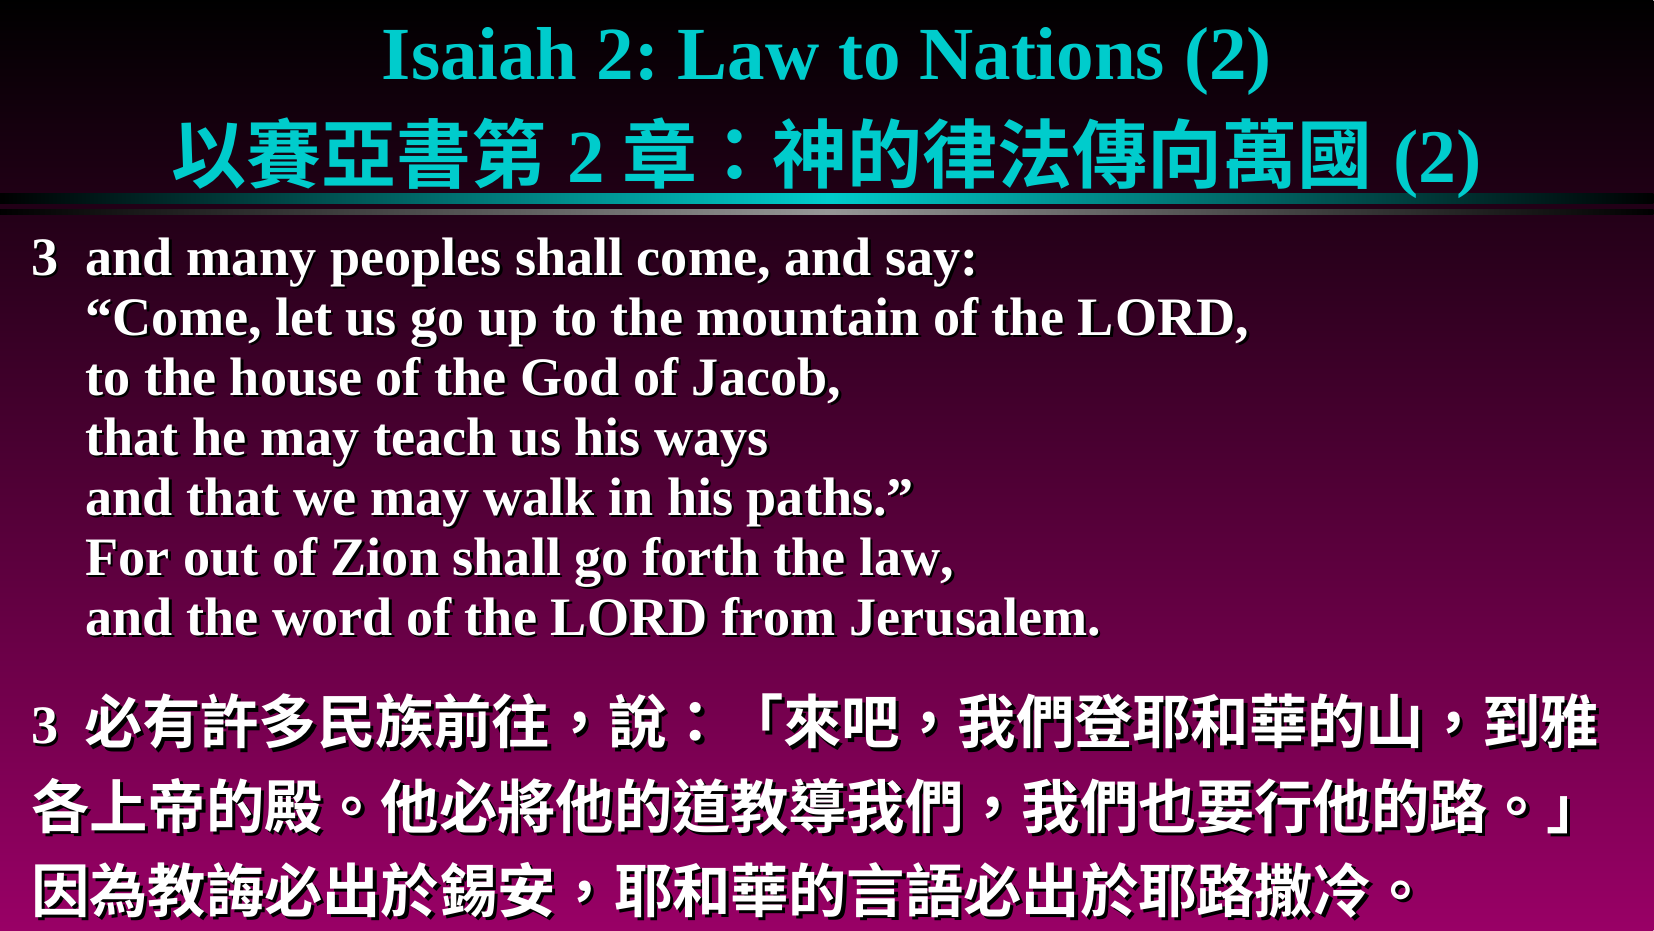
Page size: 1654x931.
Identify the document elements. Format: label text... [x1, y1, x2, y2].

text_box 3 and many peoples shall come, and say: “Come, let us go up to the mountain of the Lord, to the house of the God of Jacob, that he may teach us his ways and that we may walk in his paths.” For out of Zion shall go forth the law, and the word of the Lord from Jerusalem. 3 必有許多民族前往，說：「來吧，我們登耶和華的山，到雅各上帝的殿。他必將他的道教導我們，我們也要行他的路。」因為教誨必出於錫安，耶和華的言語必出於耶路撒冷。 [16, 219, 1637, 931]
title Isaiah 2: Law to Nations (2) 以賽亞書第2章：神的律法傳向萬國(2) [117, 12, 1537, 205]
